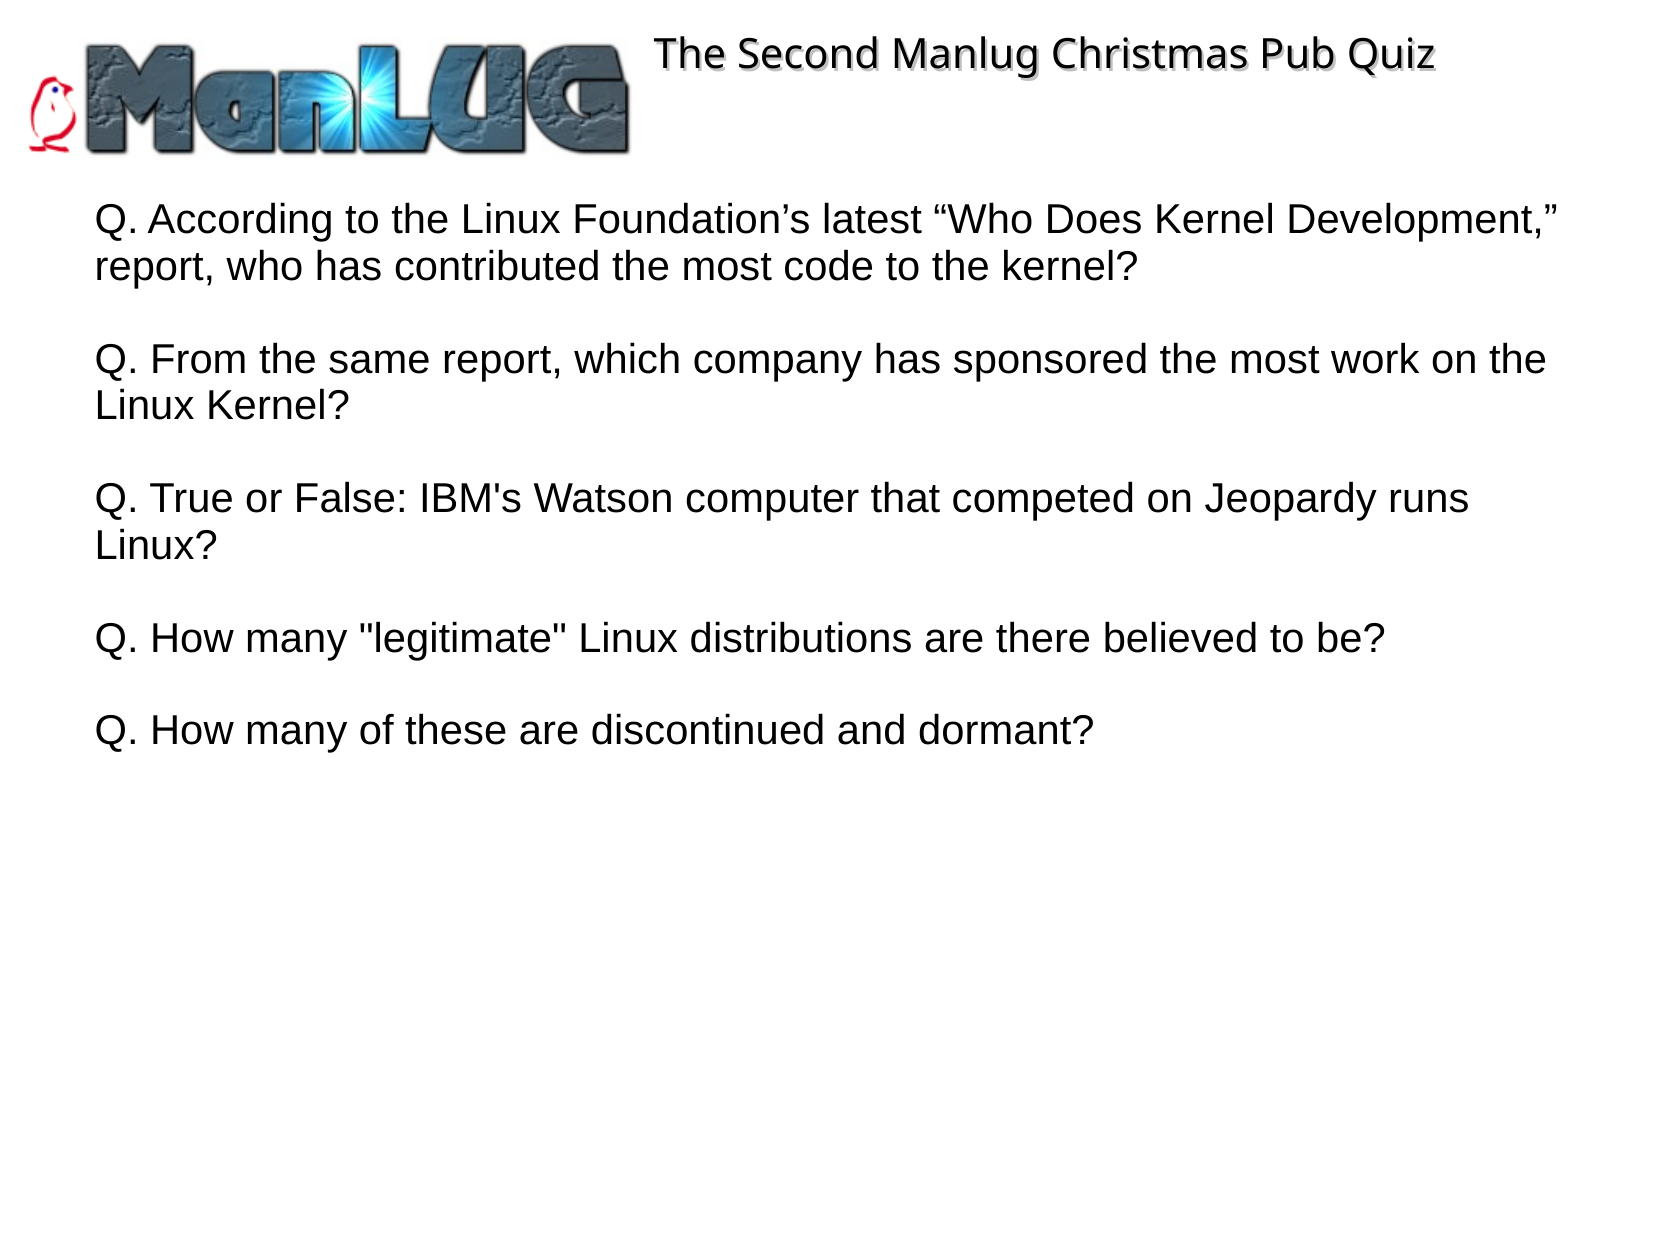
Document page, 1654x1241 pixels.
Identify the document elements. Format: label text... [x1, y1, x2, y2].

picture [16, 35, 638, 161]
text_box The Second Manlug Christmas Pub Quiz [639, 16, 1577, 91]
subtitle Q. According to the Linux Foundation’s latest “Who Does Kernel Development,” report, who has contributed the most code to the kernel? Q. From the same report, which company has sponsored the most work on the Linux Kernel? Q. True or False: IBM's Watson computer that competed on Jeopardy runs Linux? Q. How many "legitimate" Linux distributions are there believed to be? Q. How many of these are discontinued and dormant? [94, 94, 1583, 1163]
